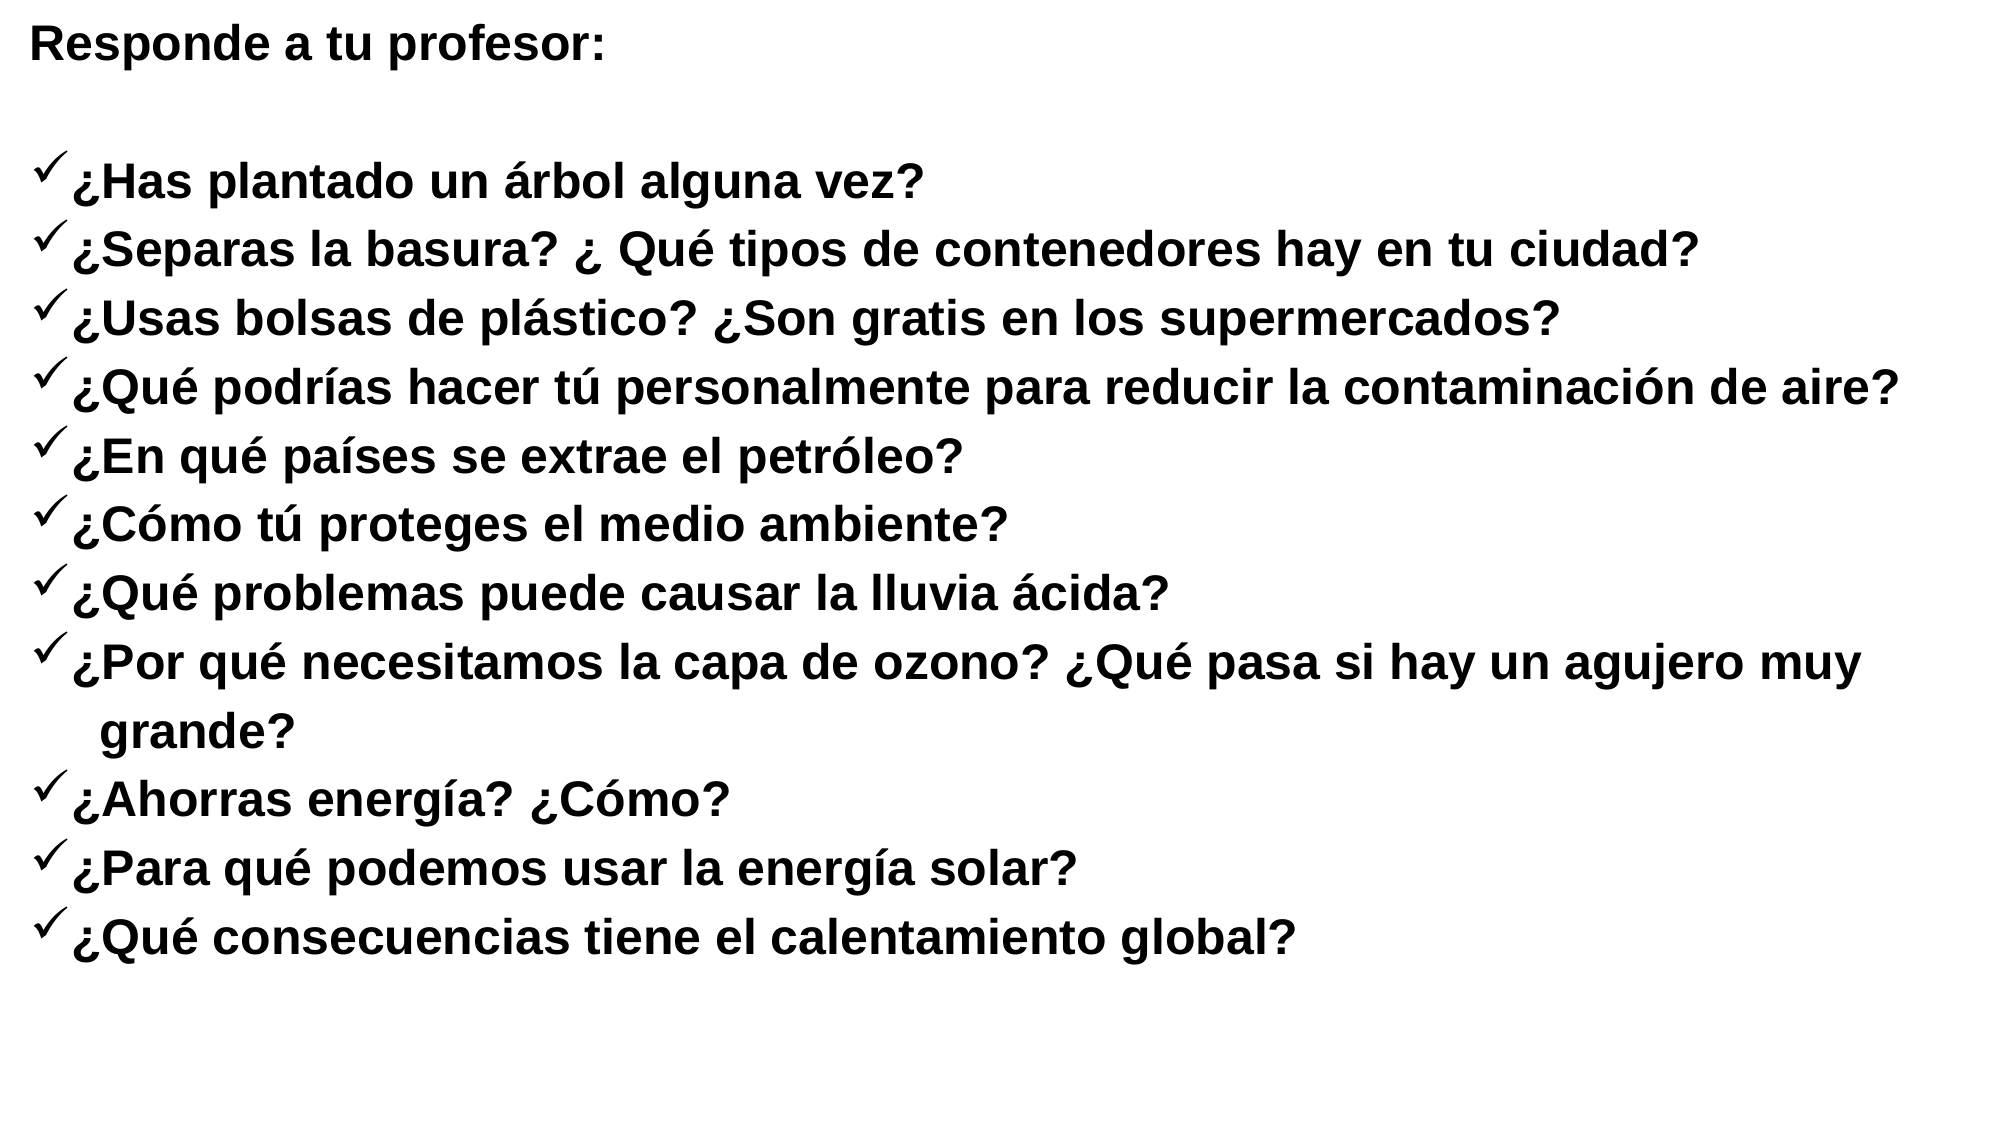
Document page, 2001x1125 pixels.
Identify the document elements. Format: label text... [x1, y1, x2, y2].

list Responde a tu profesor: ¿Has plantado un árbol alguna vez? ¿Separas la basura? ¿ Qué tipos de contenedores hay en tu ciudad? ¿Usas bolsas de plástico? ¿Son gratis en los supermercados? ¿Qué podrías hacer tú personalmente para reducir la contaminación de aire? ¿En qué países se extrae el petróleo? ¿Cómo tú proteges el medio ambiente? ¿Qué problemas puede causar la lluvia ácida? ¿Por qué necesitamos la capa de ozono? ¿Qué pasa si hay un agujero muy grande? ¿Ahorras energía? ¿Cómo? ¿Para qué podemos usar la energía solar? ¿Qué consecuencias tiene el calentamiento global? [14, 14, 1984, 1015]
